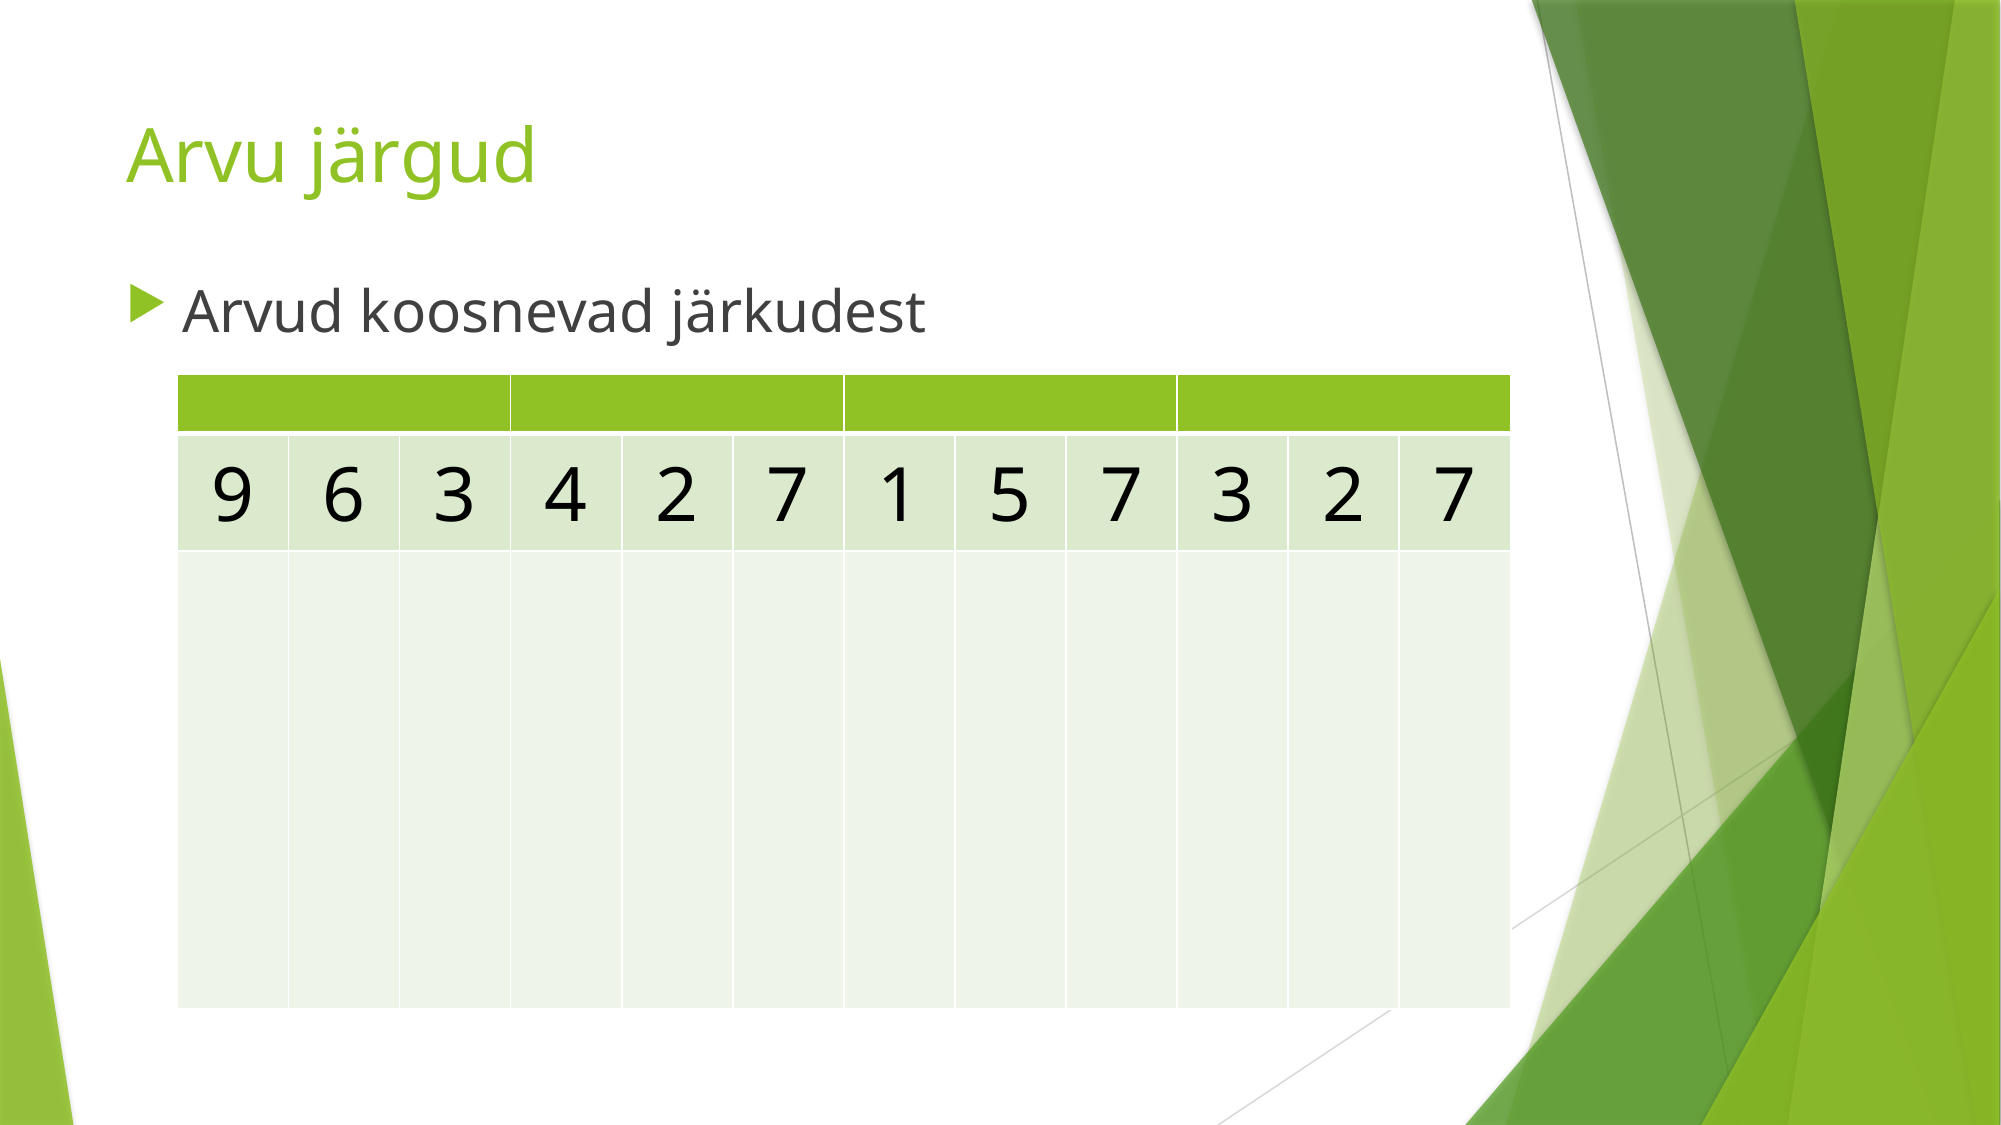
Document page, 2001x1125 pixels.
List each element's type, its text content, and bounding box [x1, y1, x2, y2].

table_cell [1289, 552, 1398, 1008]
table_cell 1 [845, 436, 954, 550]
table_cell 4 [511, 436, 621, 550]
table_cell 7 [734, 436, 843, 550]
table_cell 3 [1178, 436, 1287, 550]
table_cell [845, 552, 954, 1008]
table_cell 2 [1289, 436, 1398, 550]
table_cell [623, 552, 732, 1008]
table_cell [1178, 552, 1287, 1008]
title Arvu järgud [111, 99, 1522, 266]
table_cell 7 [1067, 436, 1176, 550]
table_cell [289, 552, 399, 1008]
table_header [845, 375, 1176, 431]
list Arvud koosnevad järkudest [111, 266, 1522, 904]
table_cell [511, 552, 621, 1008]
table_cell [734, 552, 843, 1008]
table_cell [400, 552, 510, 1008]
table_cell [178, 552, 288, 1008]
table_cell [1067, 552, 1176, 1008]
table_cell 9 [178, 436, 288, 550]
table_cell 7 [1400, 436, 1510, 550]
table_cell 2 [623, 436, 732, 550]
table_cell 6 [289, 436, 399, 550]
table_cell [1400, 552, 1510, 1008]
table_header [1178, 375, 1510, 431]
table_header [178, 375, 510, 431]
table_cell 3 [400, 436, 510, 550]
table_cell 5 [956, 436, 1065, 550]
table_header [511, 375, 843, 431]
table_cell [956, 552, 1065, 1008]
